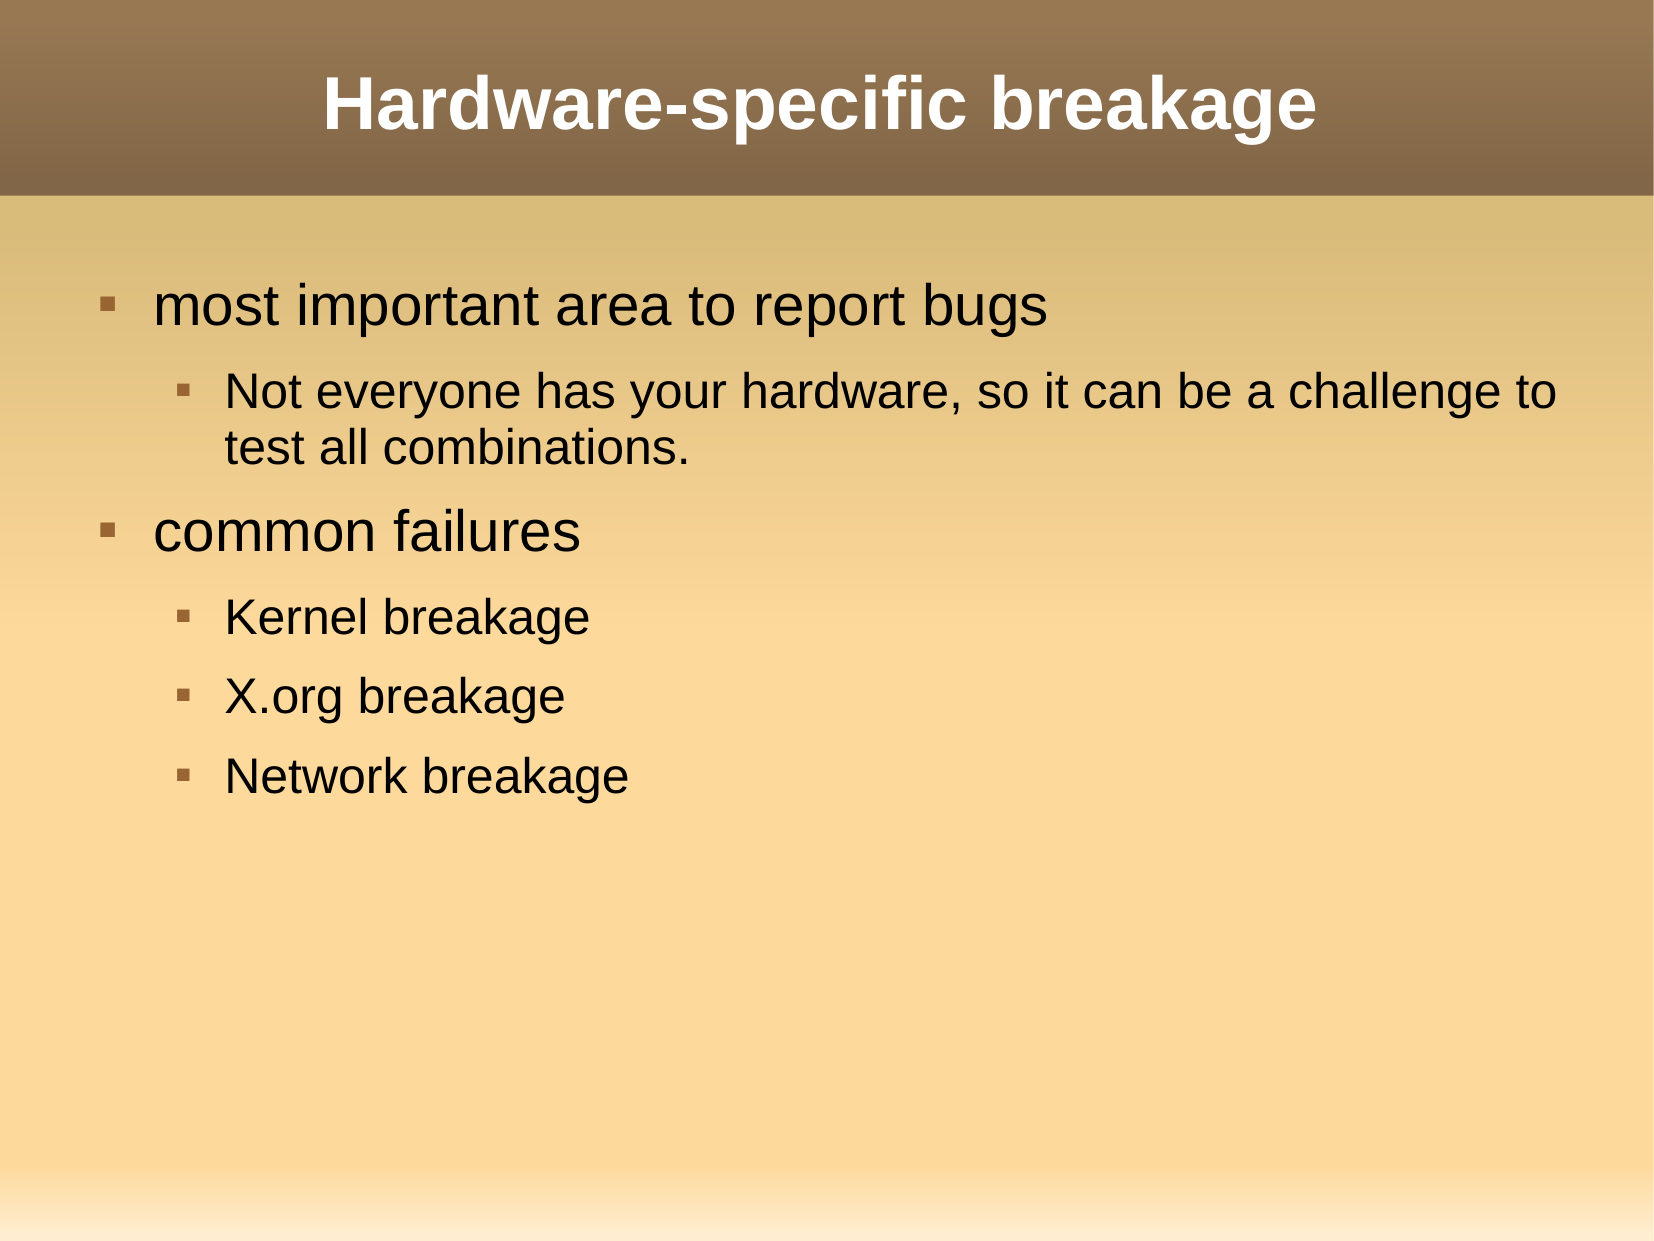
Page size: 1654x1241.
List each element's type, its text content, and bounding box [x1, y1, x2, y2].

title Hardware-specific breakage [76, 0, 1565, 208]
list most important area to report bugs Not everyone has your hardware, so it can be a challenge to test all combinations. common failures Kernel breakage X.org breakage Network breakage [82, 272, 1571, 1077]
picture [0, 0, 1654, 1241]
